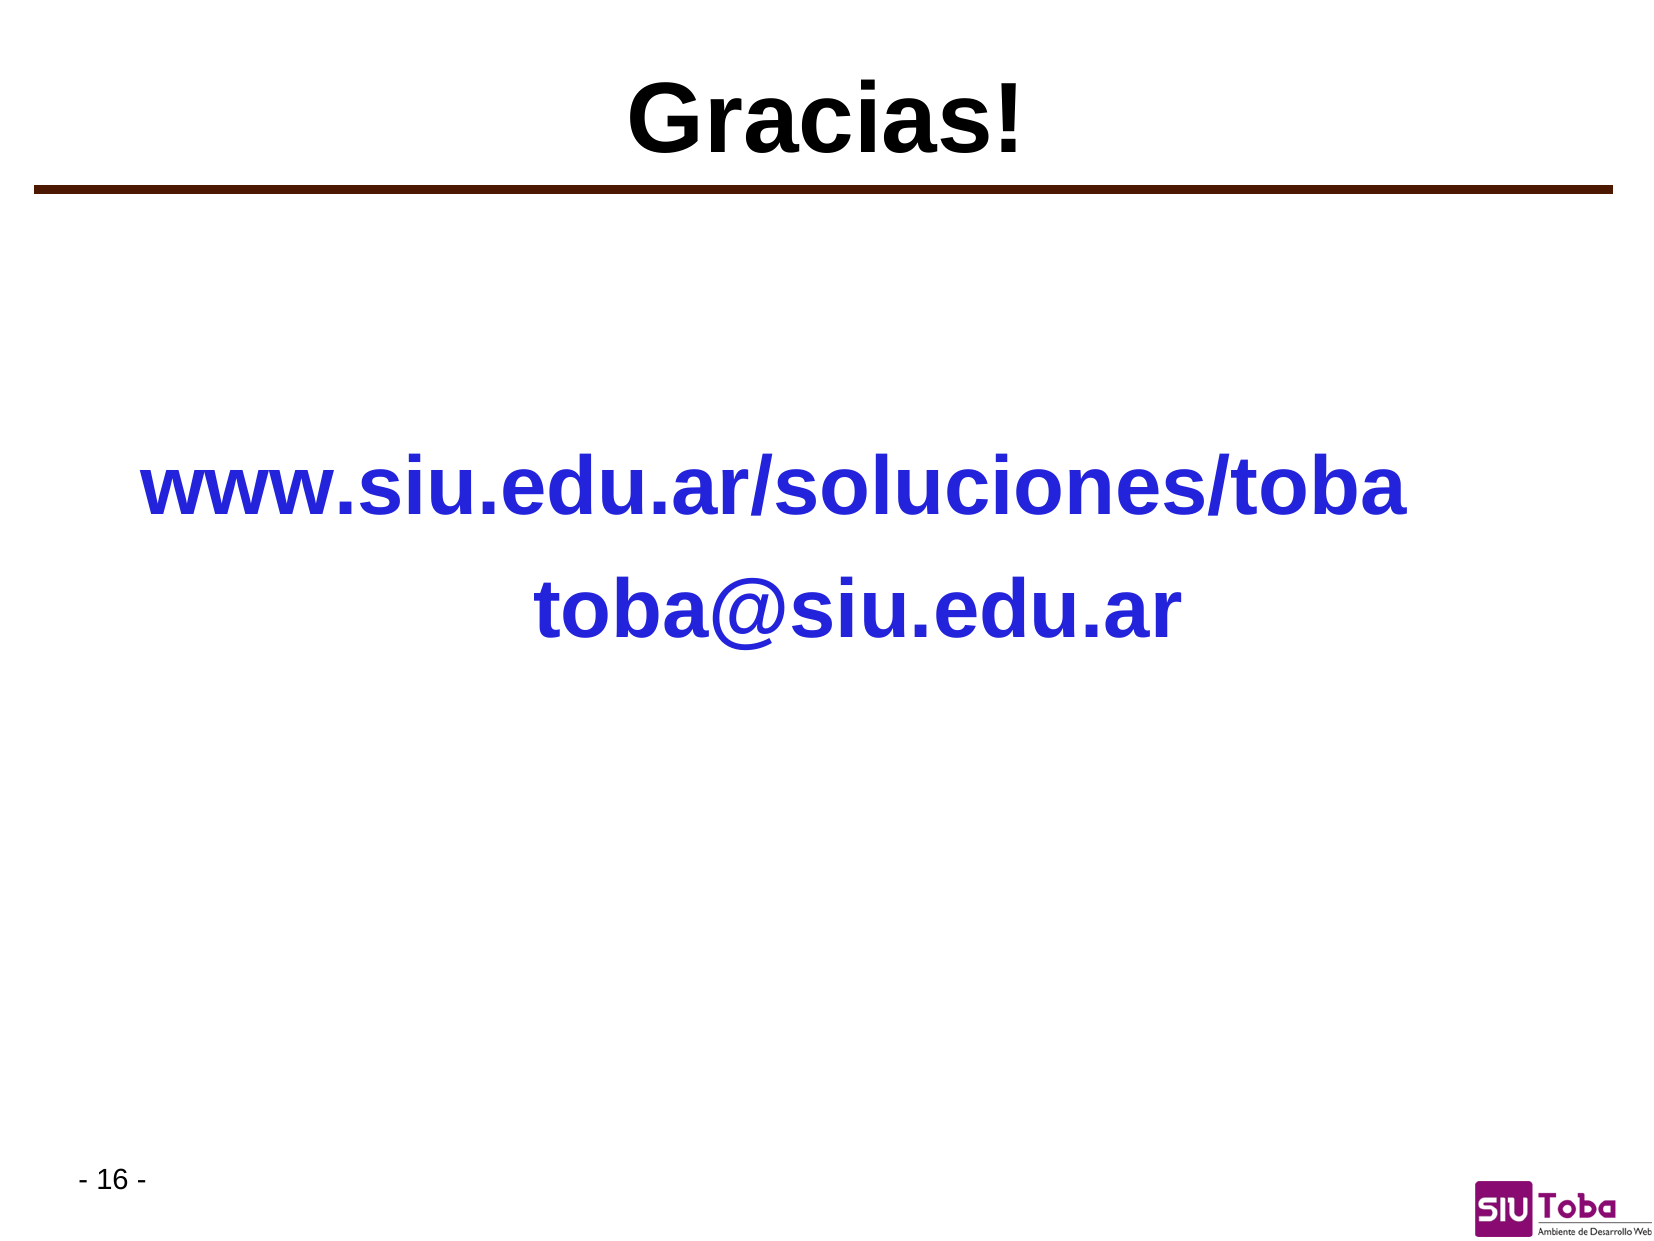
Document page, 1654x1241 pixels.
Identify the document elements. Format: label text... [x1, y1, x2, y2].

title Gracias! [58, 47, 1594, 188]
list www.siu.edu.ar/soluciones/toba toba@siu.edu.ar [122, 439, 1577, 745]
picture [1475, 1181, 1652, 1237]
